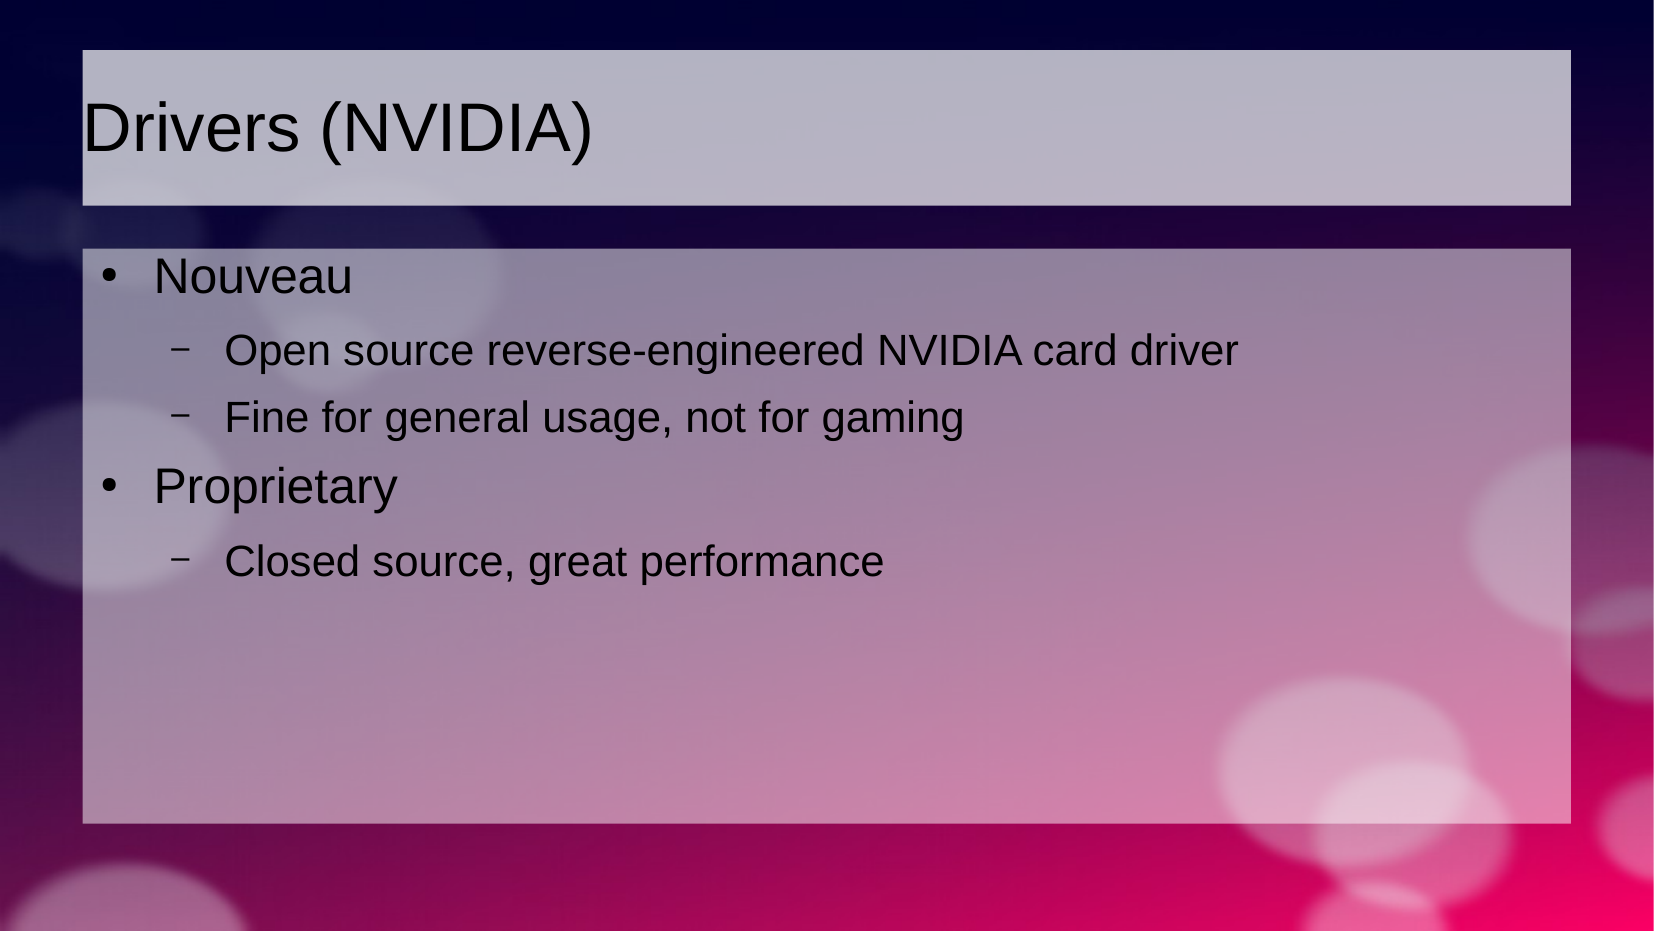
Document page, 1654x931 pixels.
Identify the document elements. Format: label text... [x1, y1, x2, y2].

picture [0, 0, 1654, 931]
list Nouveau Open source reverse-engineered NVIDIA card driver Fine for general usage, not for gaming Proprietary Closed source, great performance [82, 248, 1571, 824]
title Drivers (NVIDIA) [82, 50, 1571, 206]
